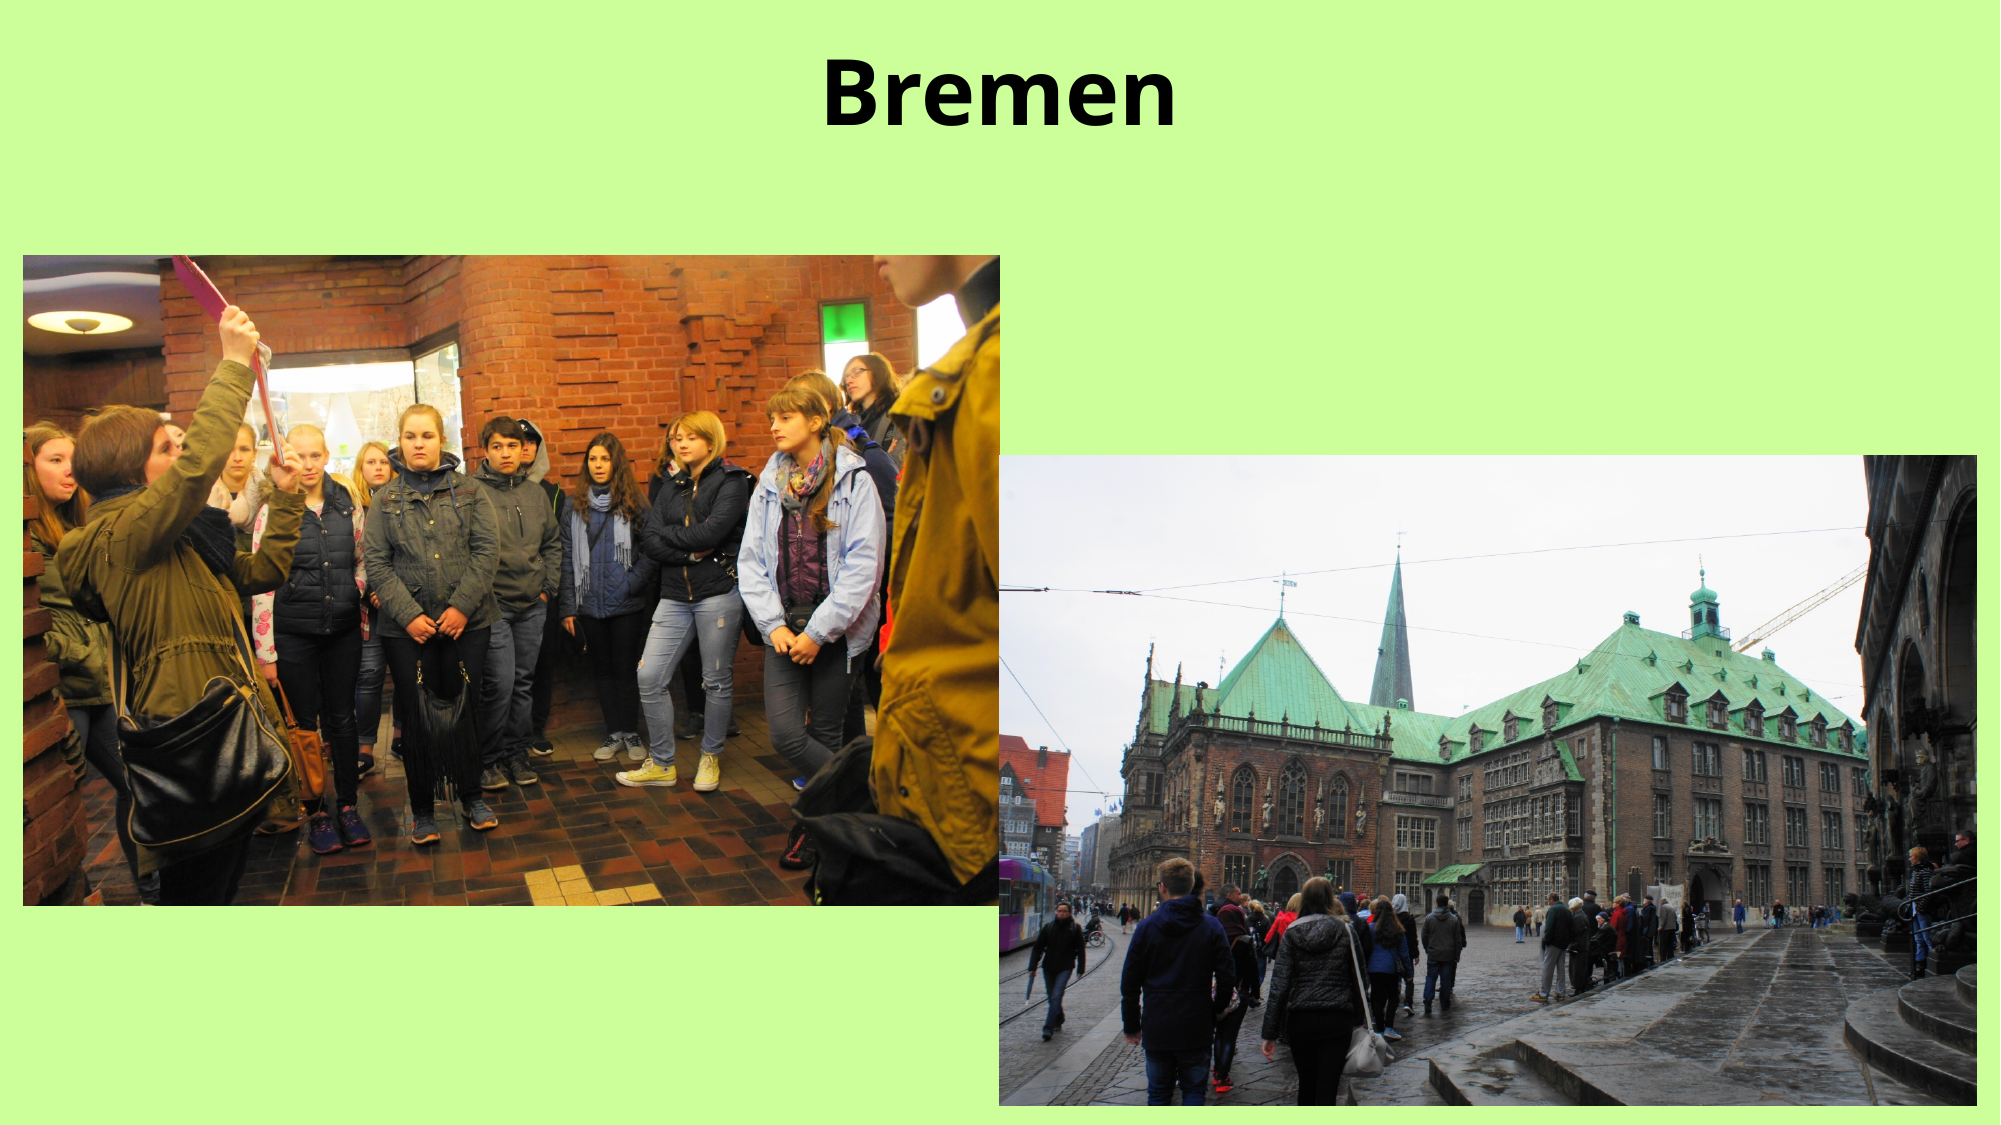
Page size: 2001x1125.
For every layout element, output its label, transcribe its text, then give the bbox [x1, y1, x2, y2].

picture [23, 255, 1977, 1106]
title Bremen [137, 38, 1863, 256]
